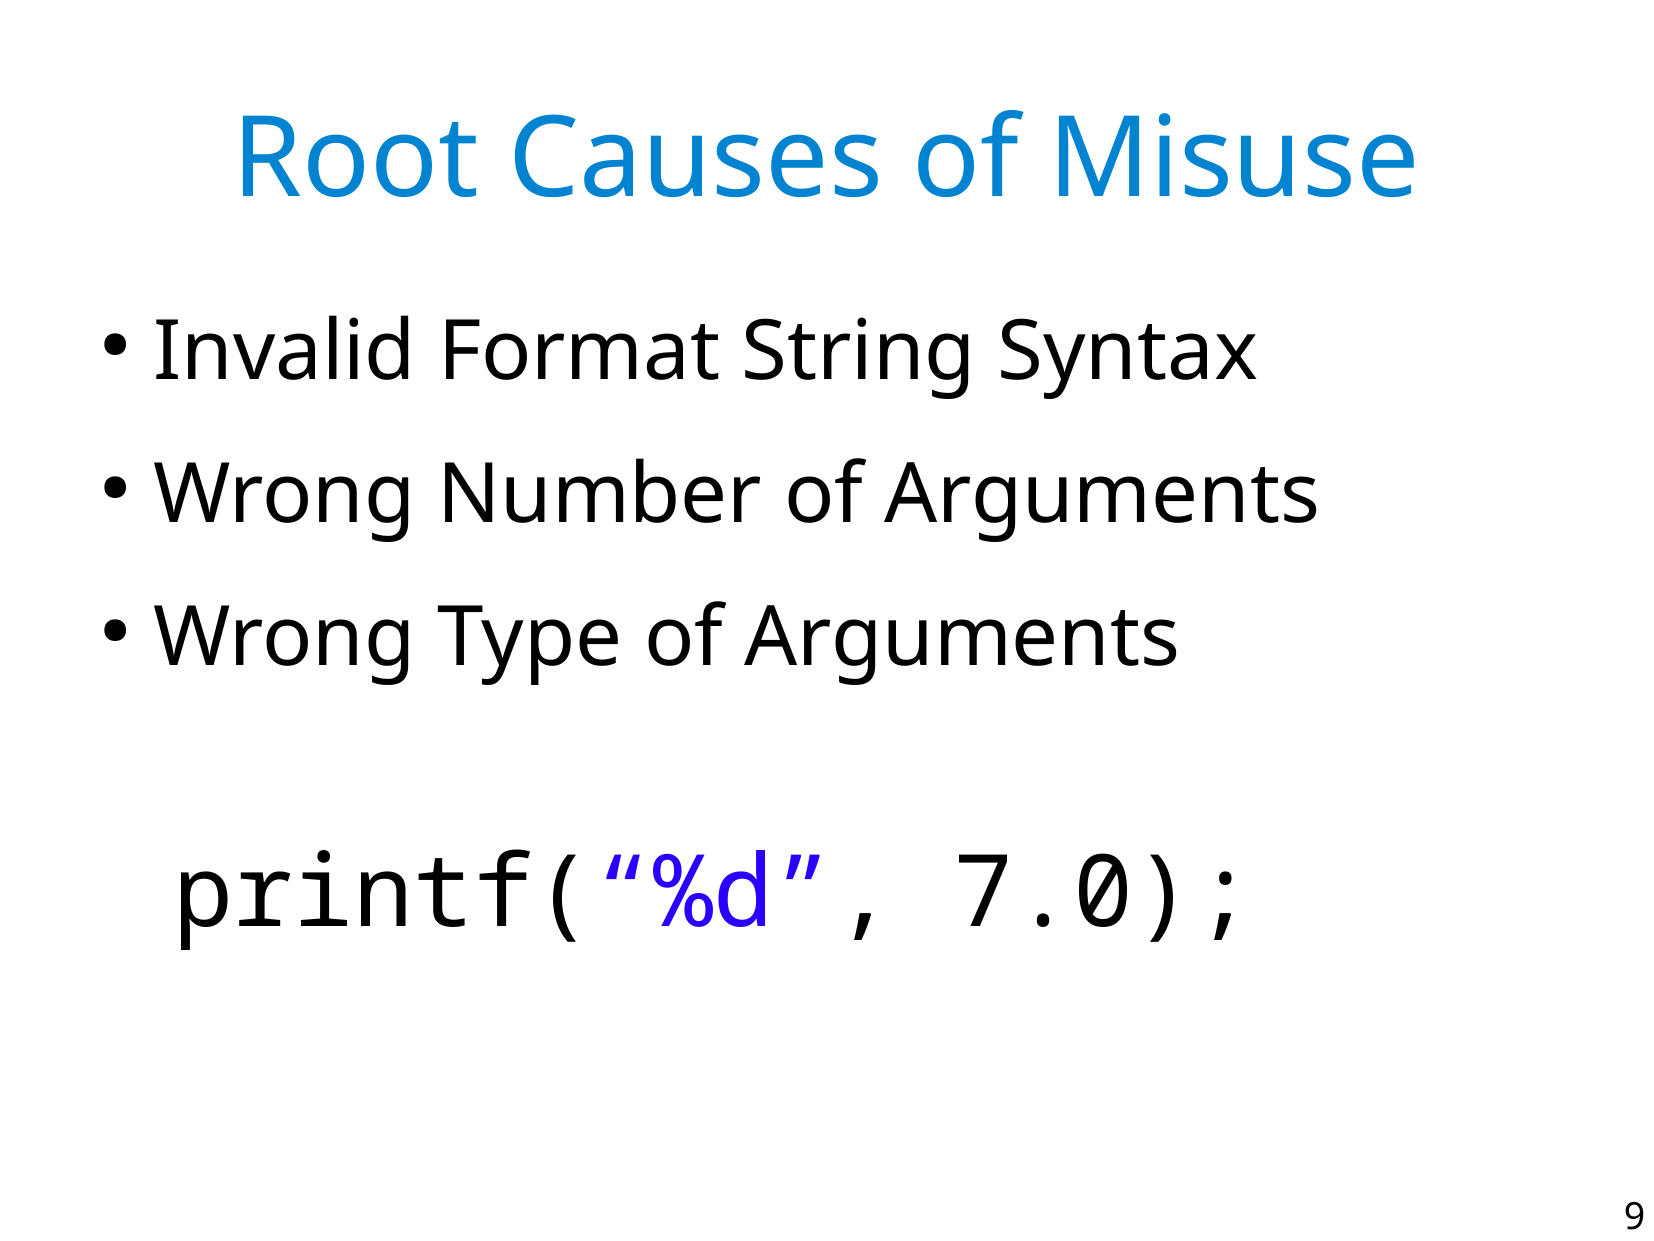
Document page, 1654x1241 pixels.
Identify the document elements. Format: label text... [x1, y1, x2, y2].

list Invalid Format String Syntax Wrong Number of Arguments Wrong Type of Arguments [82, 290, 1571, 1010]
title Root Causes of Misuse [82, 49, 1571, 257]
text_box printf(“%d”, 7.0); [102, 818, 1547, 1111]
